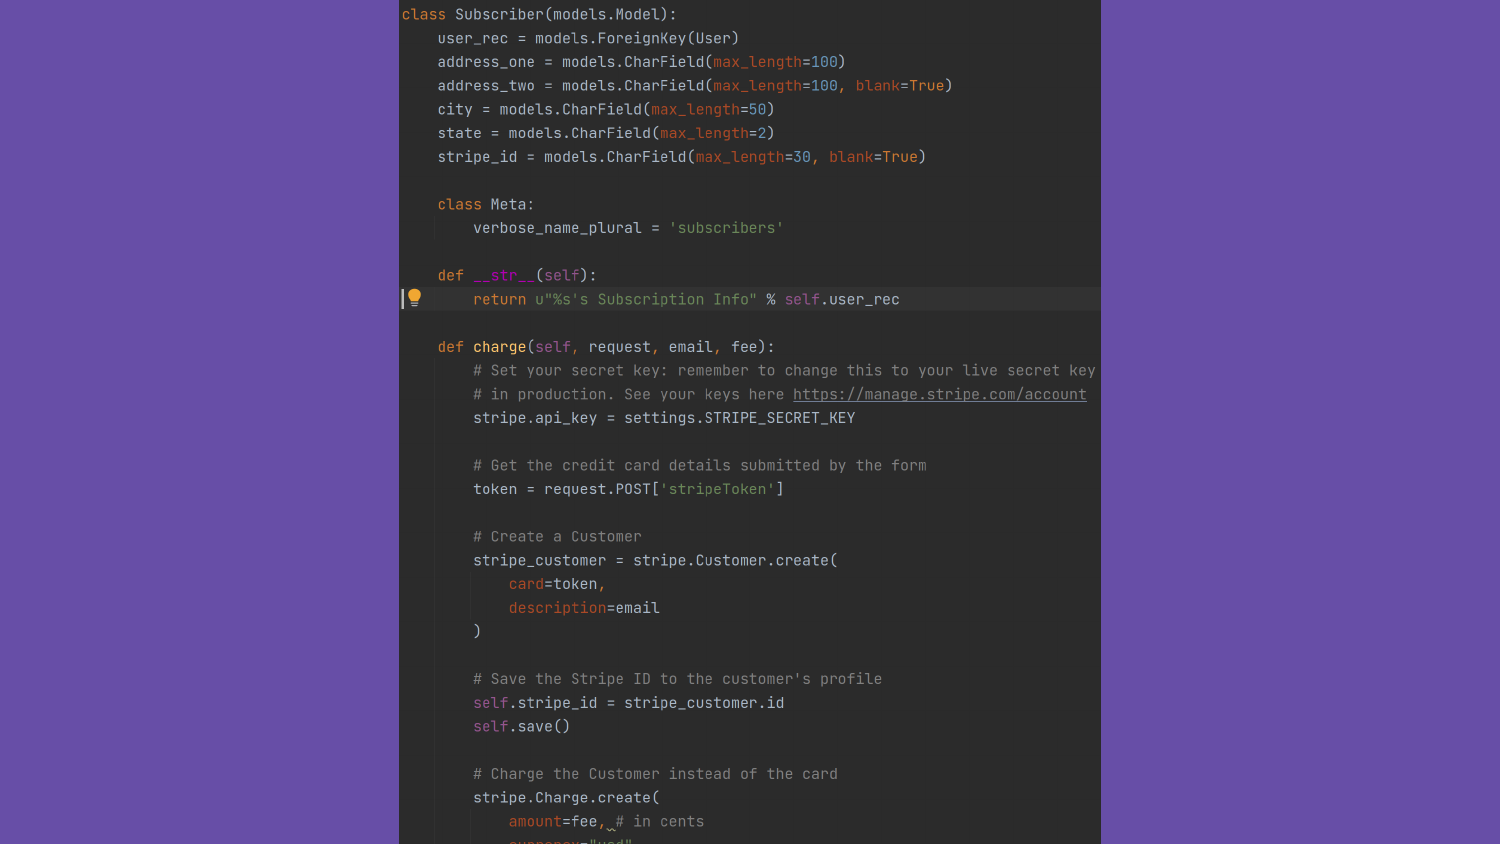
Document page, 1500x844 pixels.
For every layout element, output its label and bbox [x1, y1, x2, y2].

picture [399, 0, 1101, 844]
